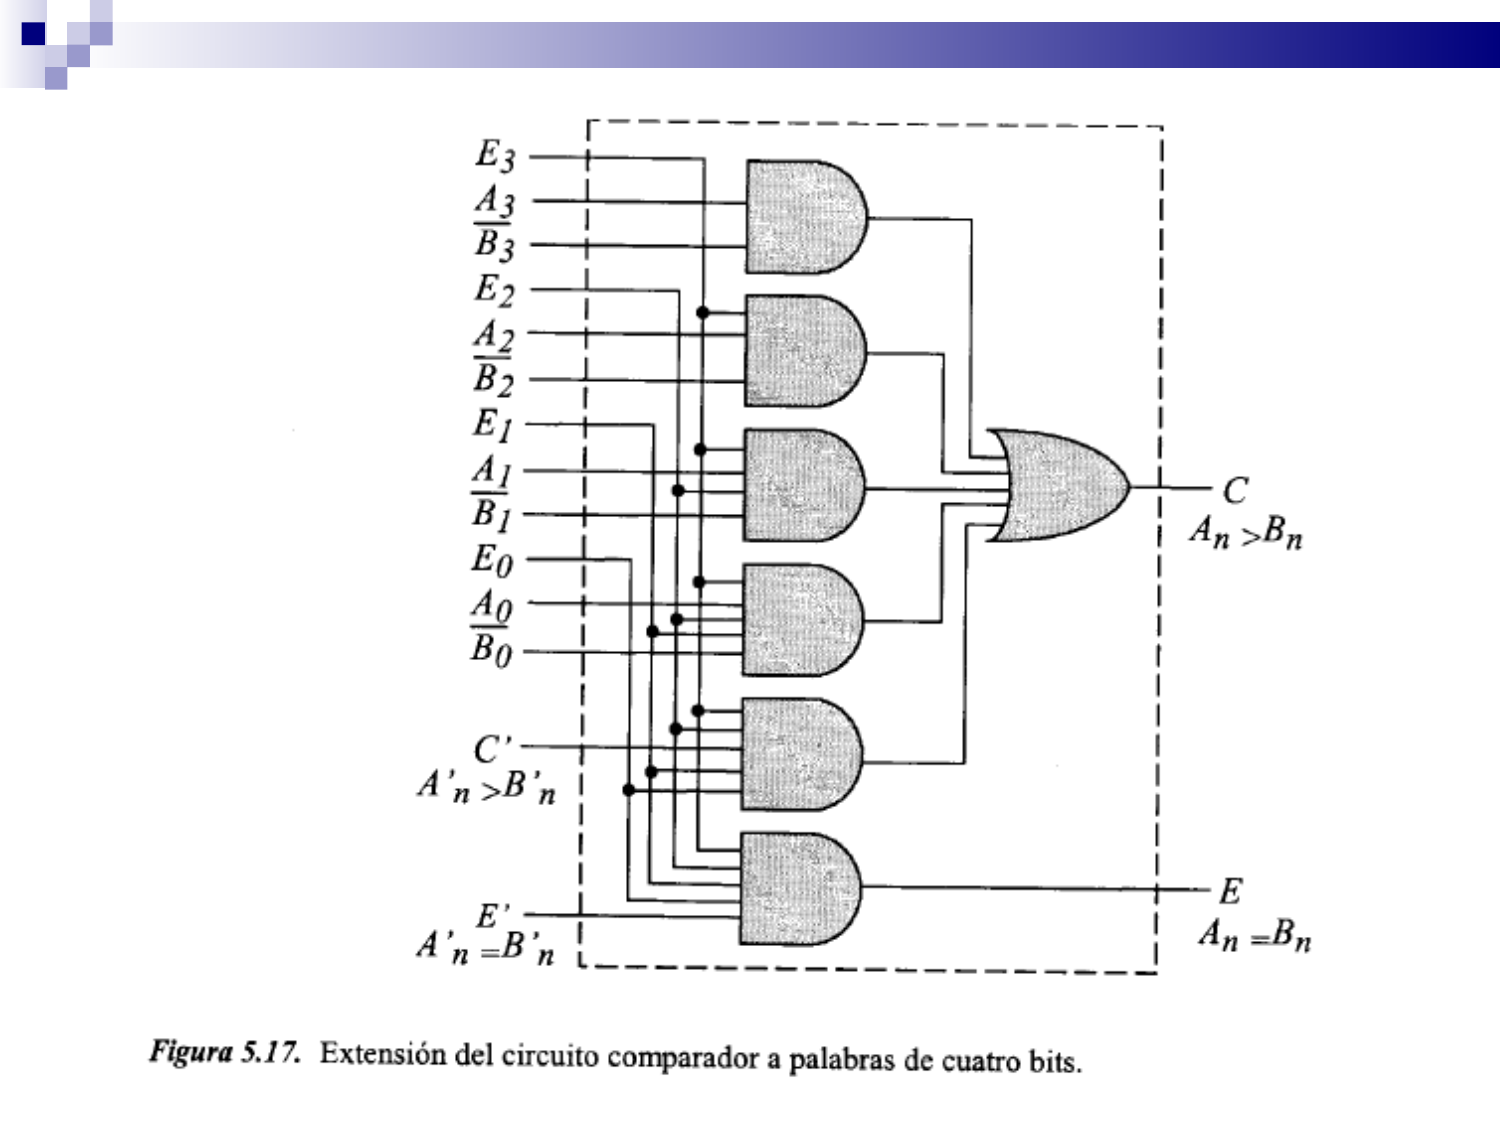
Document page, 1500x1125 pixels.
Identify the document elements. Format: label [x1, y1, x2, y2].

picture [100, 90, 1365, 1081]
